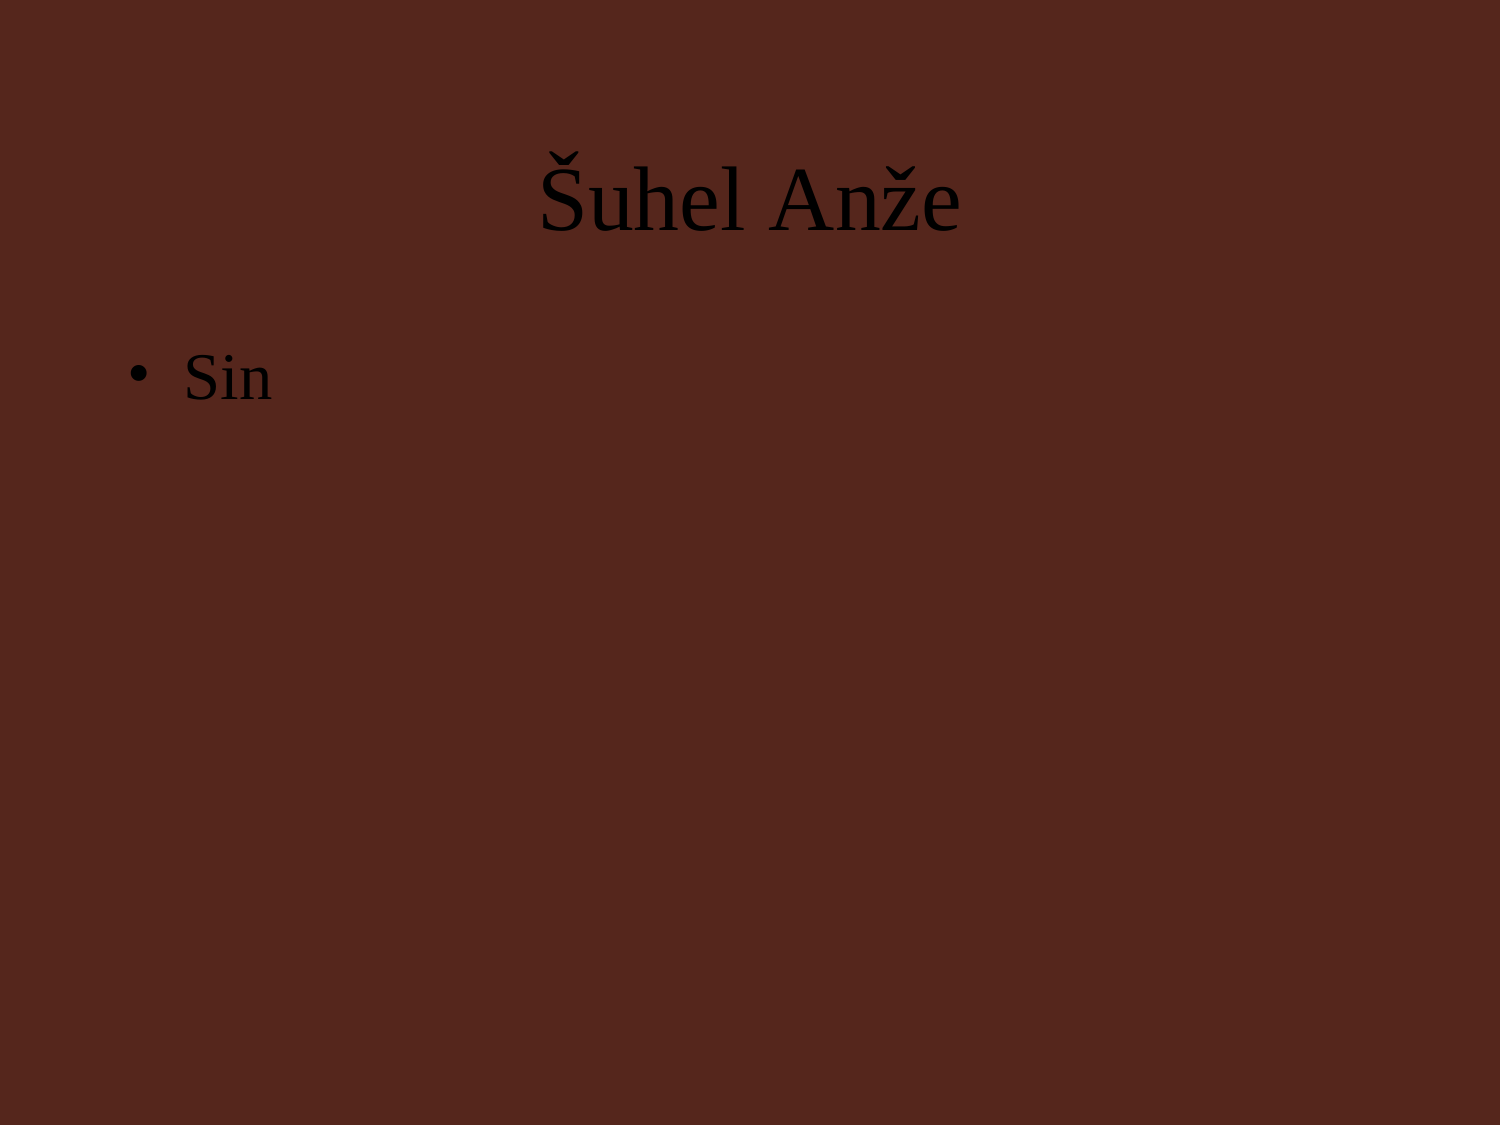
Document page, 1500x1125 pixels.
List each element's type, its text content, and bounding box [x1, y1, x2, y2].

title Šuhel Anže [112, 99, 1388, 288]
list Sin [112, 324, 1388, 1000]
